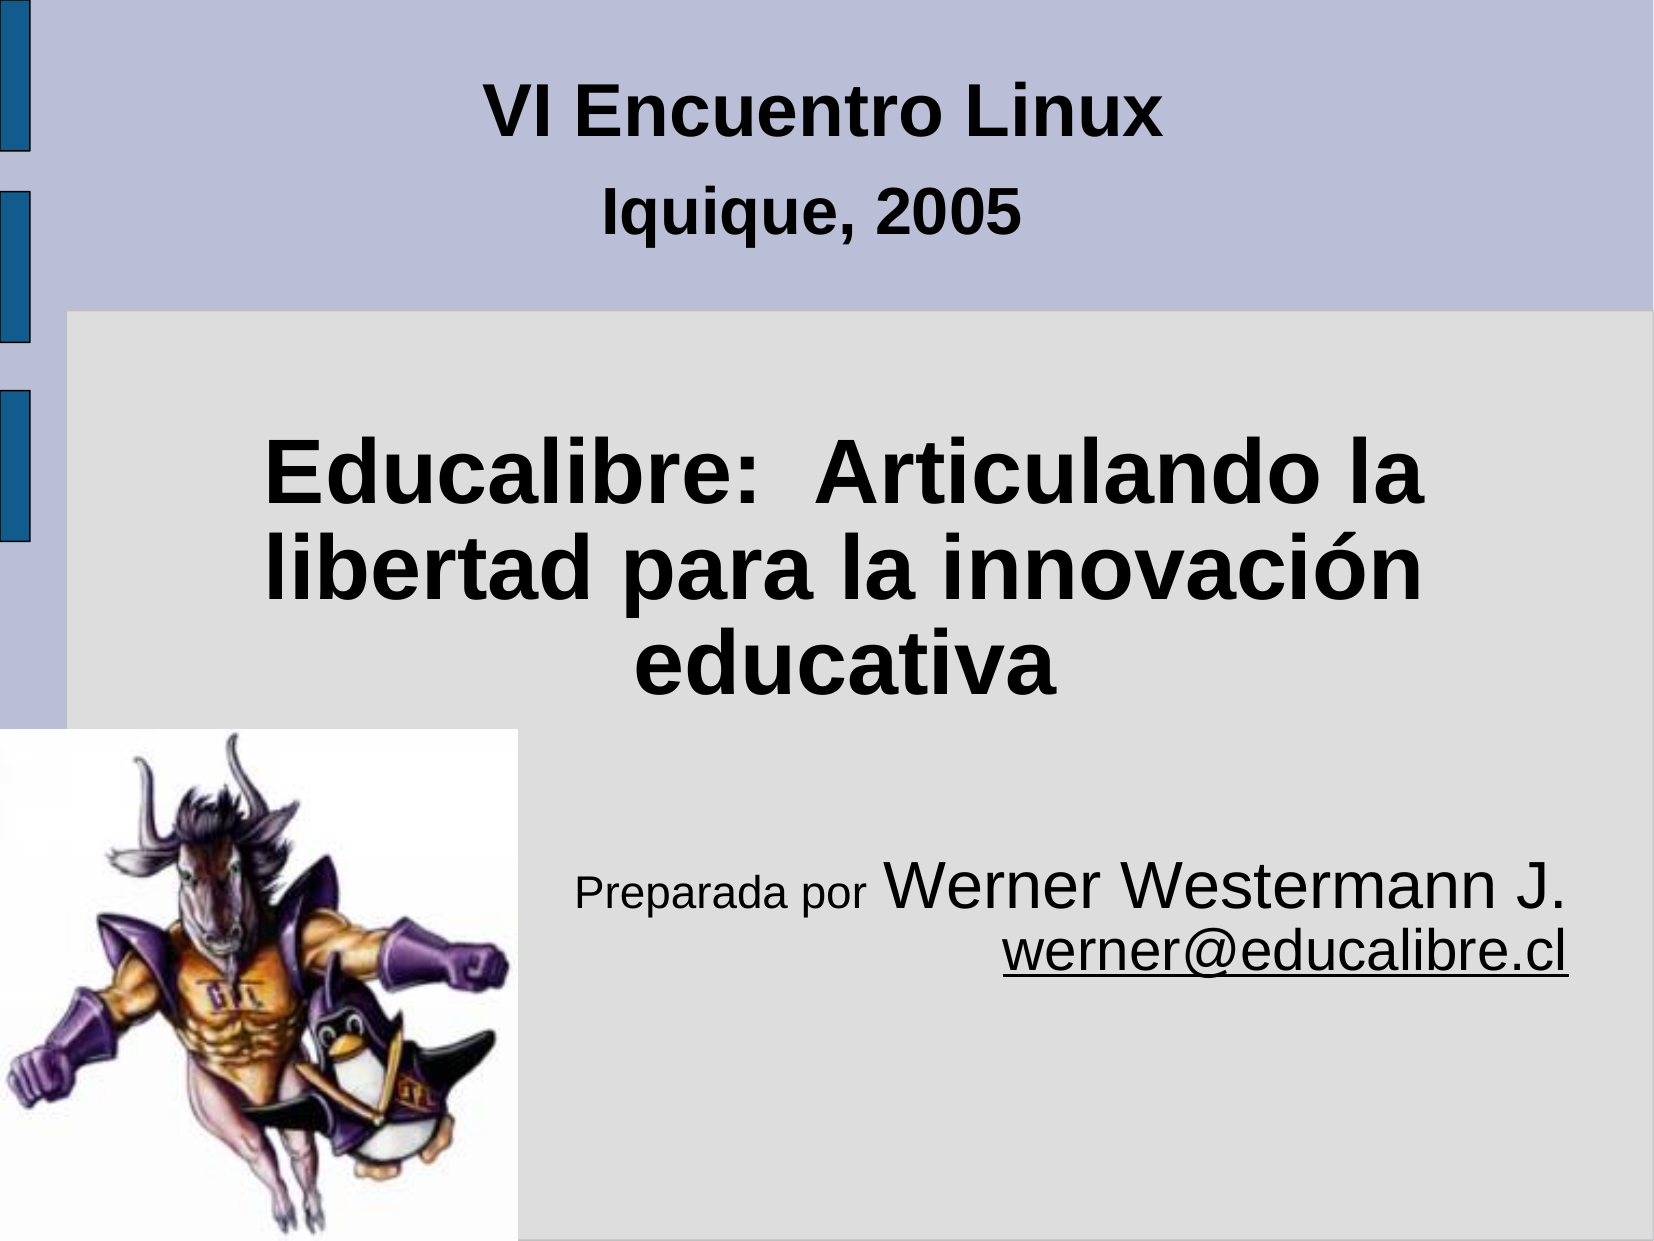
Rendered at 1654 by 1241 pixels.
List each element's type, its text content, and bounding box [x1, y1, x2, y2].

subtitle Educalibre: Articulando la libertad para la innovación educativa Preparada por Werner Westermann J. werner@educalibre.cl [121, 405, 1569, 1066]
picture [0, 729, 518, 1241]
title VI Encuentro Linux Iquique, 2005 [117, 59, 1530, 262]
